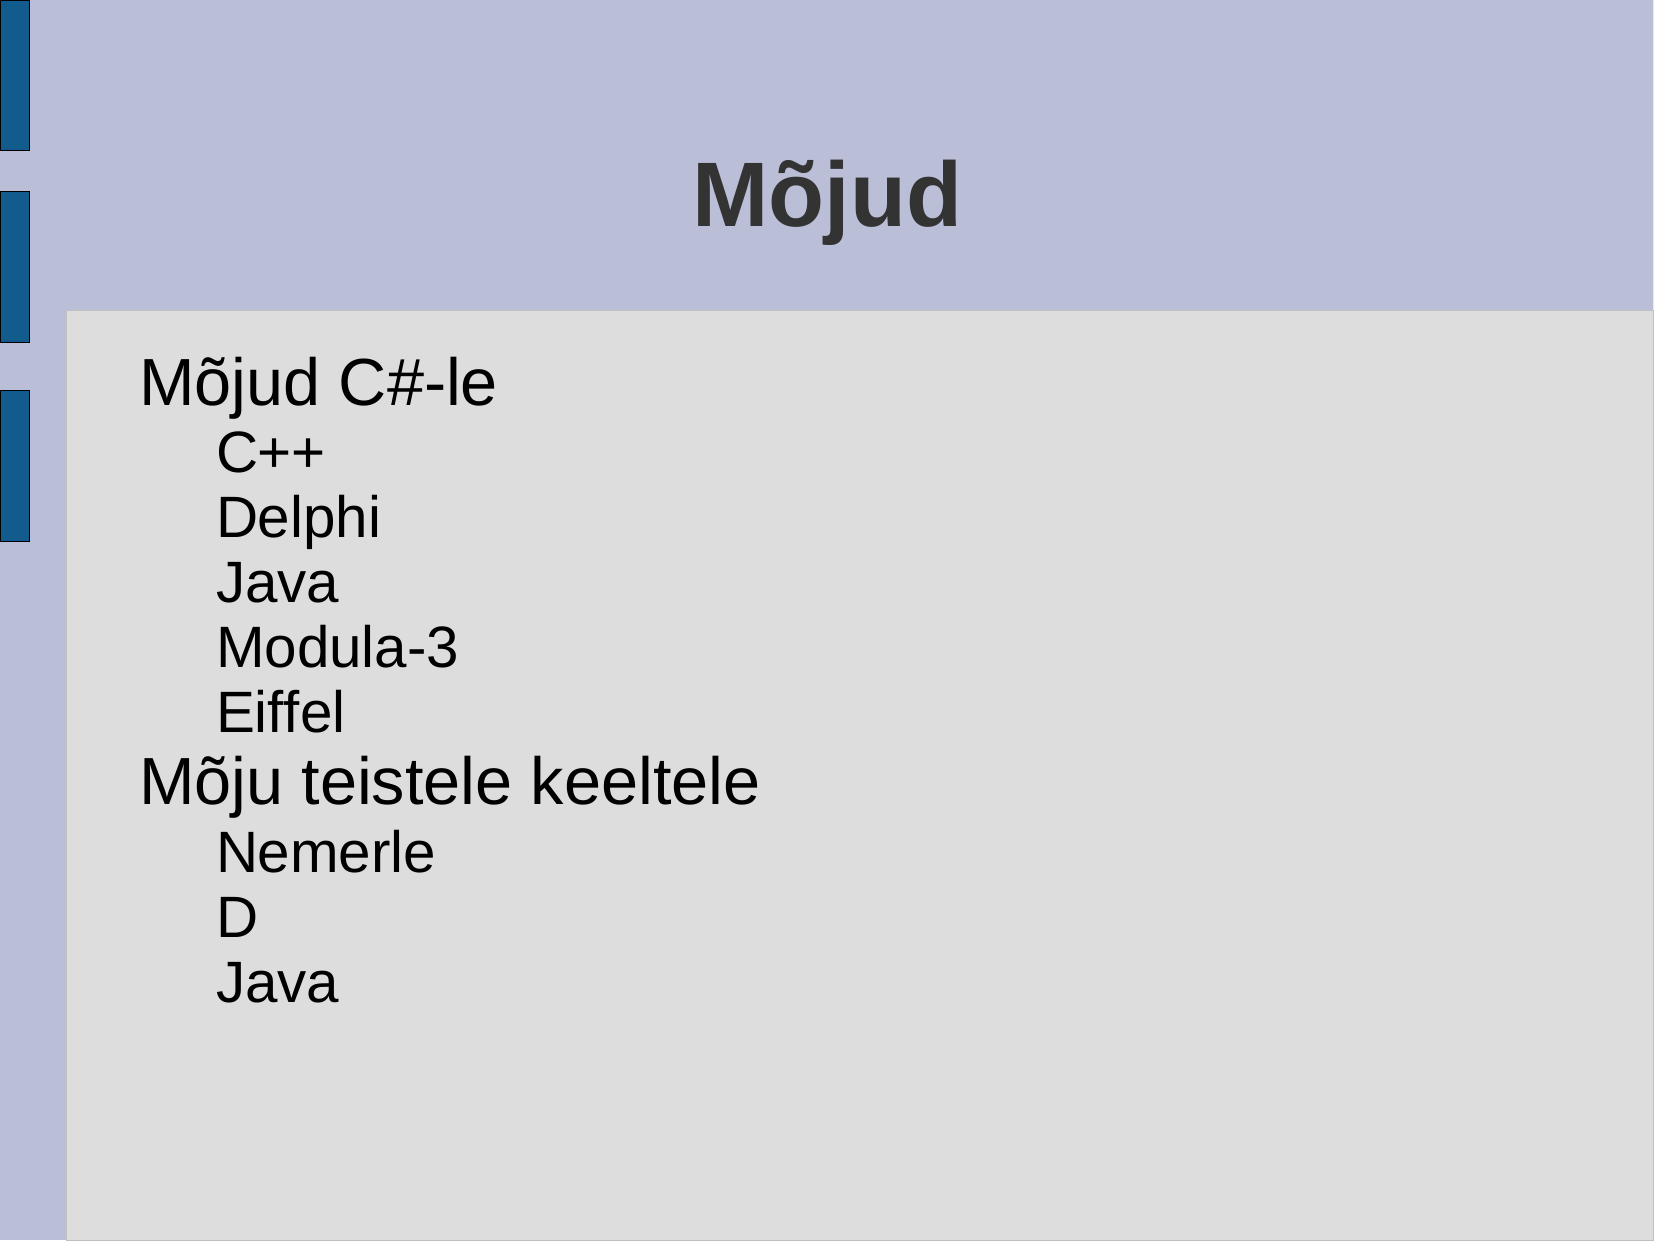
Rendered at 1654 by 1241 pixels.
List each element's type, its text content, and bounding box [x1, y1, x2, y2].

title Mõjud [121, 91, 1534, 299]
list Mõjud C#-le C++ Delphi Java Modula-3 Eiffel Mõju teistele keeltele Nemerle D Java [121, 344, 1534, 1127]
